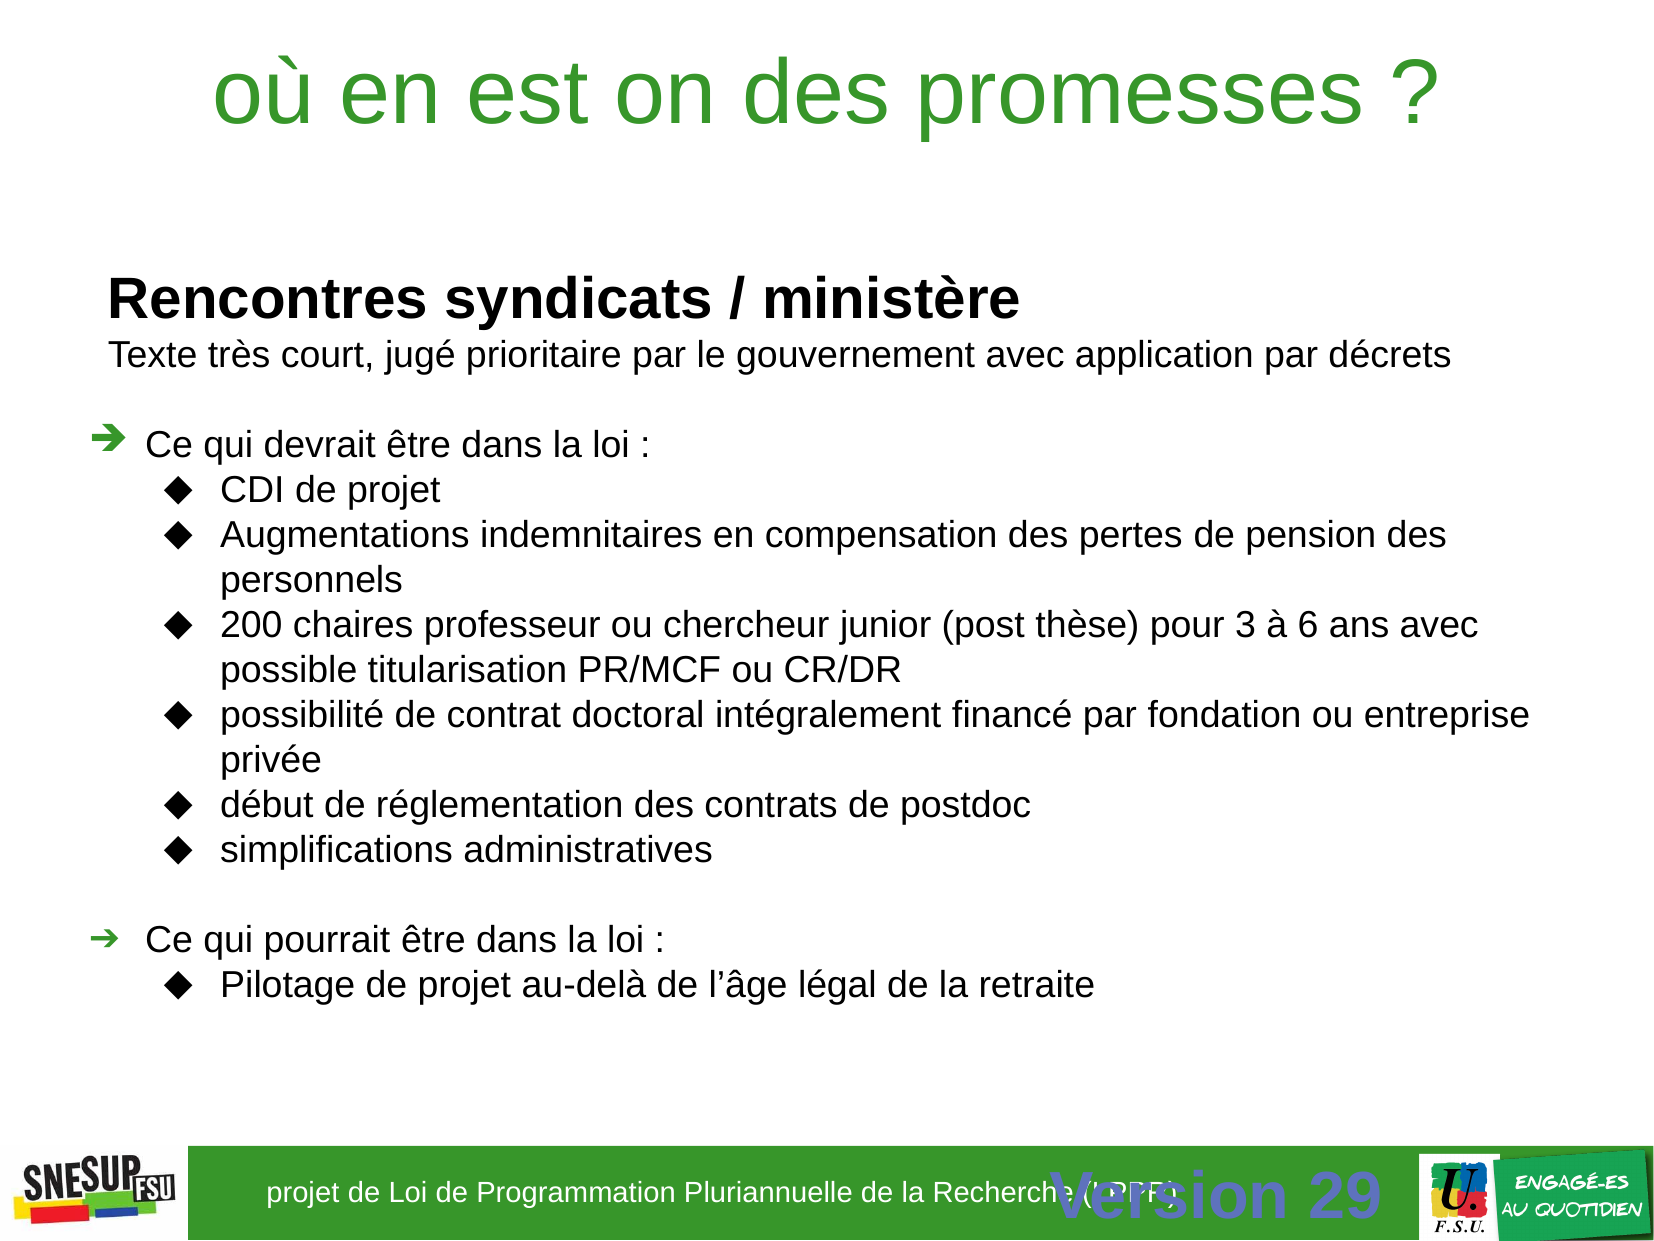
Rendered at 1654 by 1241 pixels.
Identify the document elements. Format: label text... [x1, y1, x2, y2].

picture [1419, 1145, 1654, 1241]
text_box où en est on des promesses ? [0, 0, 1654, 175]
text_box Rencontres syndicats / ministère Texte très court, jugé prioritaire par le gouvernement avec application par décrets Ce qui devrait être dans la loi : CDI de projet Augmentations indemnitaires en compensation des pertes de pension des personnels 200 chaires professeur ou chercheur junior (post thèse) pour 3 à 6 ans avec possible titularisation PR/MCF ou CR/DR possibilité de contrat doctoral intégralement financé par fondation ou entreprise privée début de réglementation des contrats de postdoc simplifications administratives Ce qui pourrait être dans la loi : Pilotage de projet au-delà de l’âge légal de la retraite [70, 260, 1565, 1086]
text_box Version 29 [1034, 1144, 1398, 1240]
picture [0, 1145, 188, 1240]
